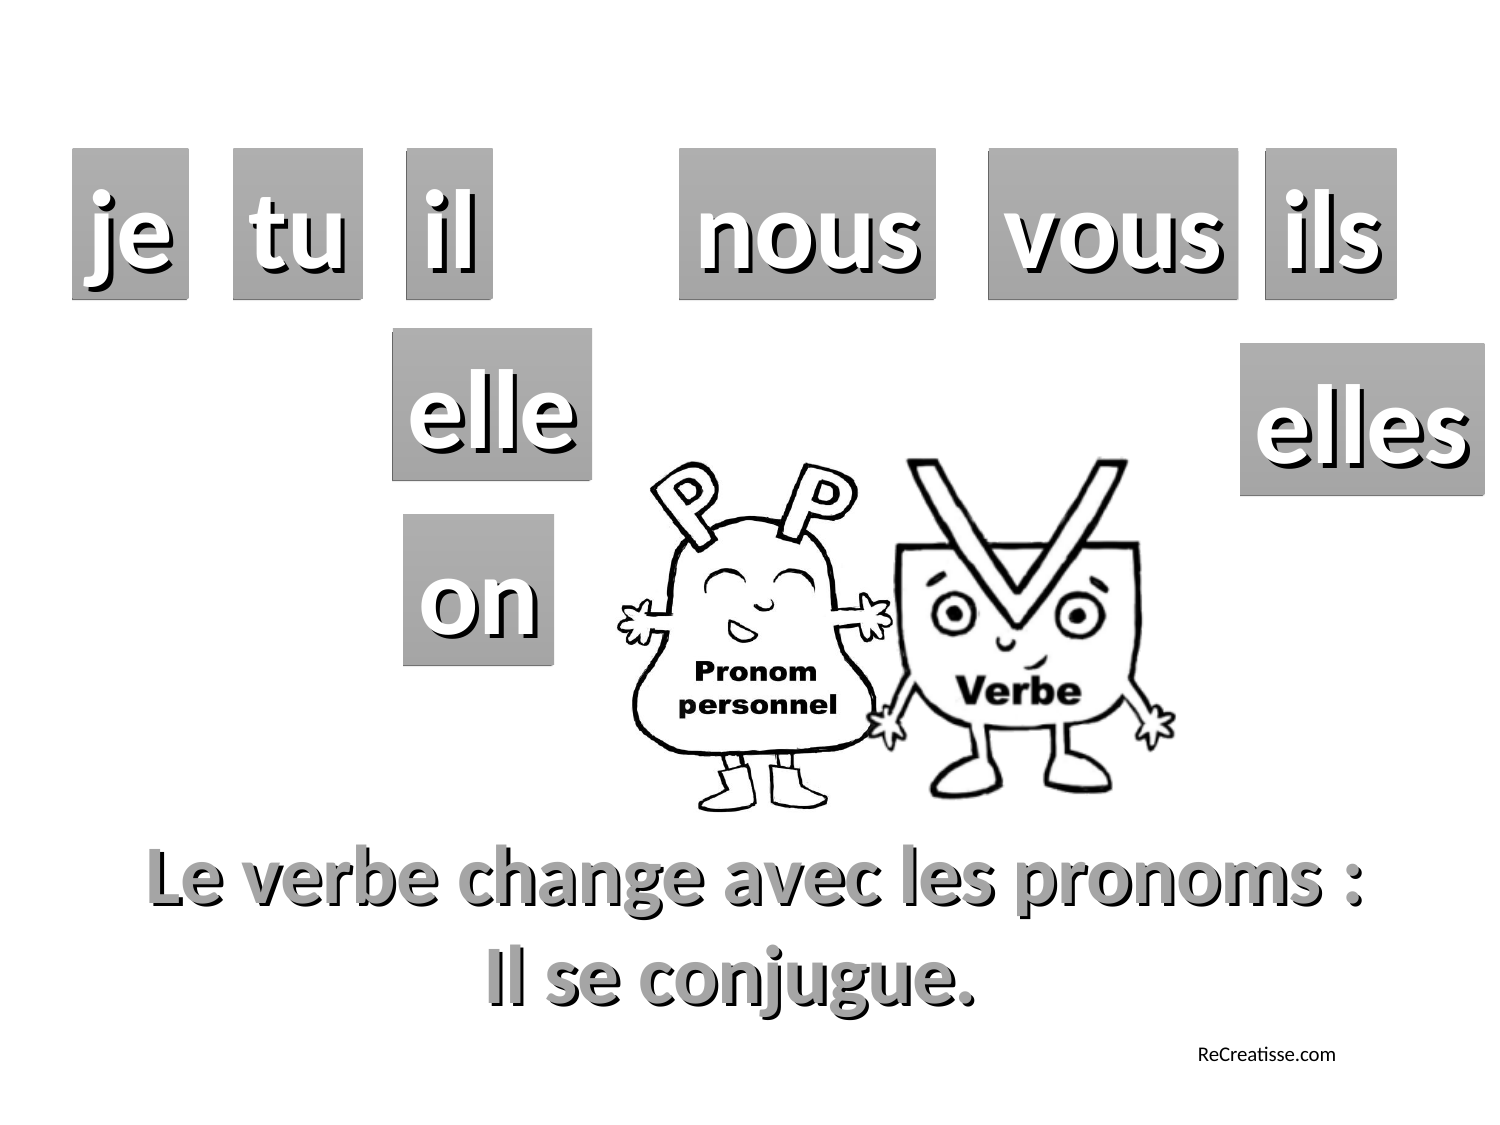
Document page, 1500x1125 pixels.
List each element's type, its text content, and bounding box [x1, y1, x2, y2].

text_box on [403, 514, 554, 664]
text_box je [73, 149, 188, 299]
text_box Le verbe change avec les pronoms : Il se conjugue. [131, 812, 1500, 1027]
text_box elles [1240, 344, 1484, 494]
text_box nous [679, 149, 935, 299]
text_box il [407, 149, 493, 299]
text_box tu [233, 149, 363, 299]
picture [610, 454, 1193, 813]
text_box ils [1266, 149, 1397, 299]
text_box vous [989, 149, 1238, 299]
text_box elle [393, 329, 592, 479]
text_box ReCreatisse.com [1183, 1033, 1351, 1073]
